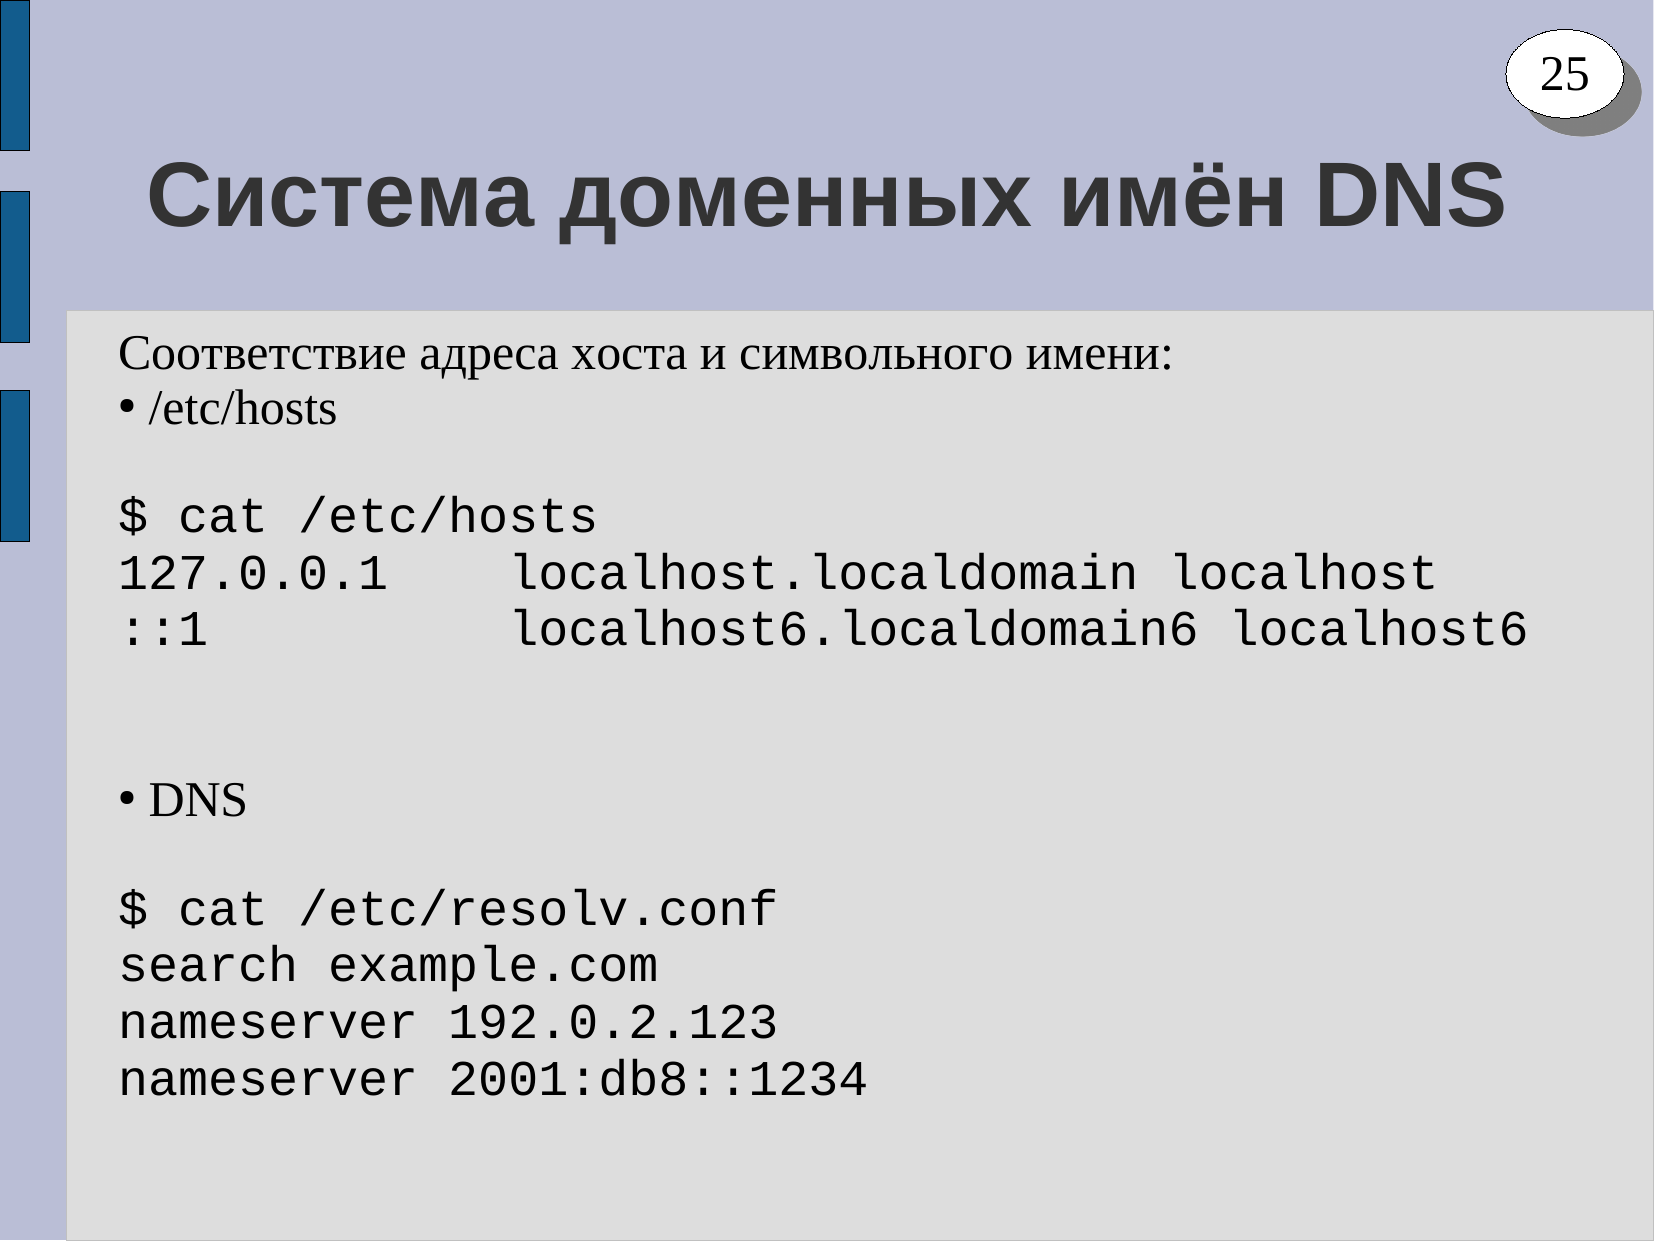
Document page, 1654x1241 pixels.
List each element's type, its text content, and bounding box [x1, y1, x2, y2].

text_box 25 [1505, 29, 1625, 119]
text_box Соответствие адреса хоста и символьного имени: /etc/hosts $ cat /etc/hosts 127.0.0.1 localhost.localdomain localhost ::1 localhost6.localdomain6 localhost6 DNS $ cat /etc/resolv.conf search example.com nameserver 192.0.2.123 nameserver 2001:db8::1234 [118, 324, 1625, 1222]
title Система доменных имён DNS [121, 91, 1534, 299]
